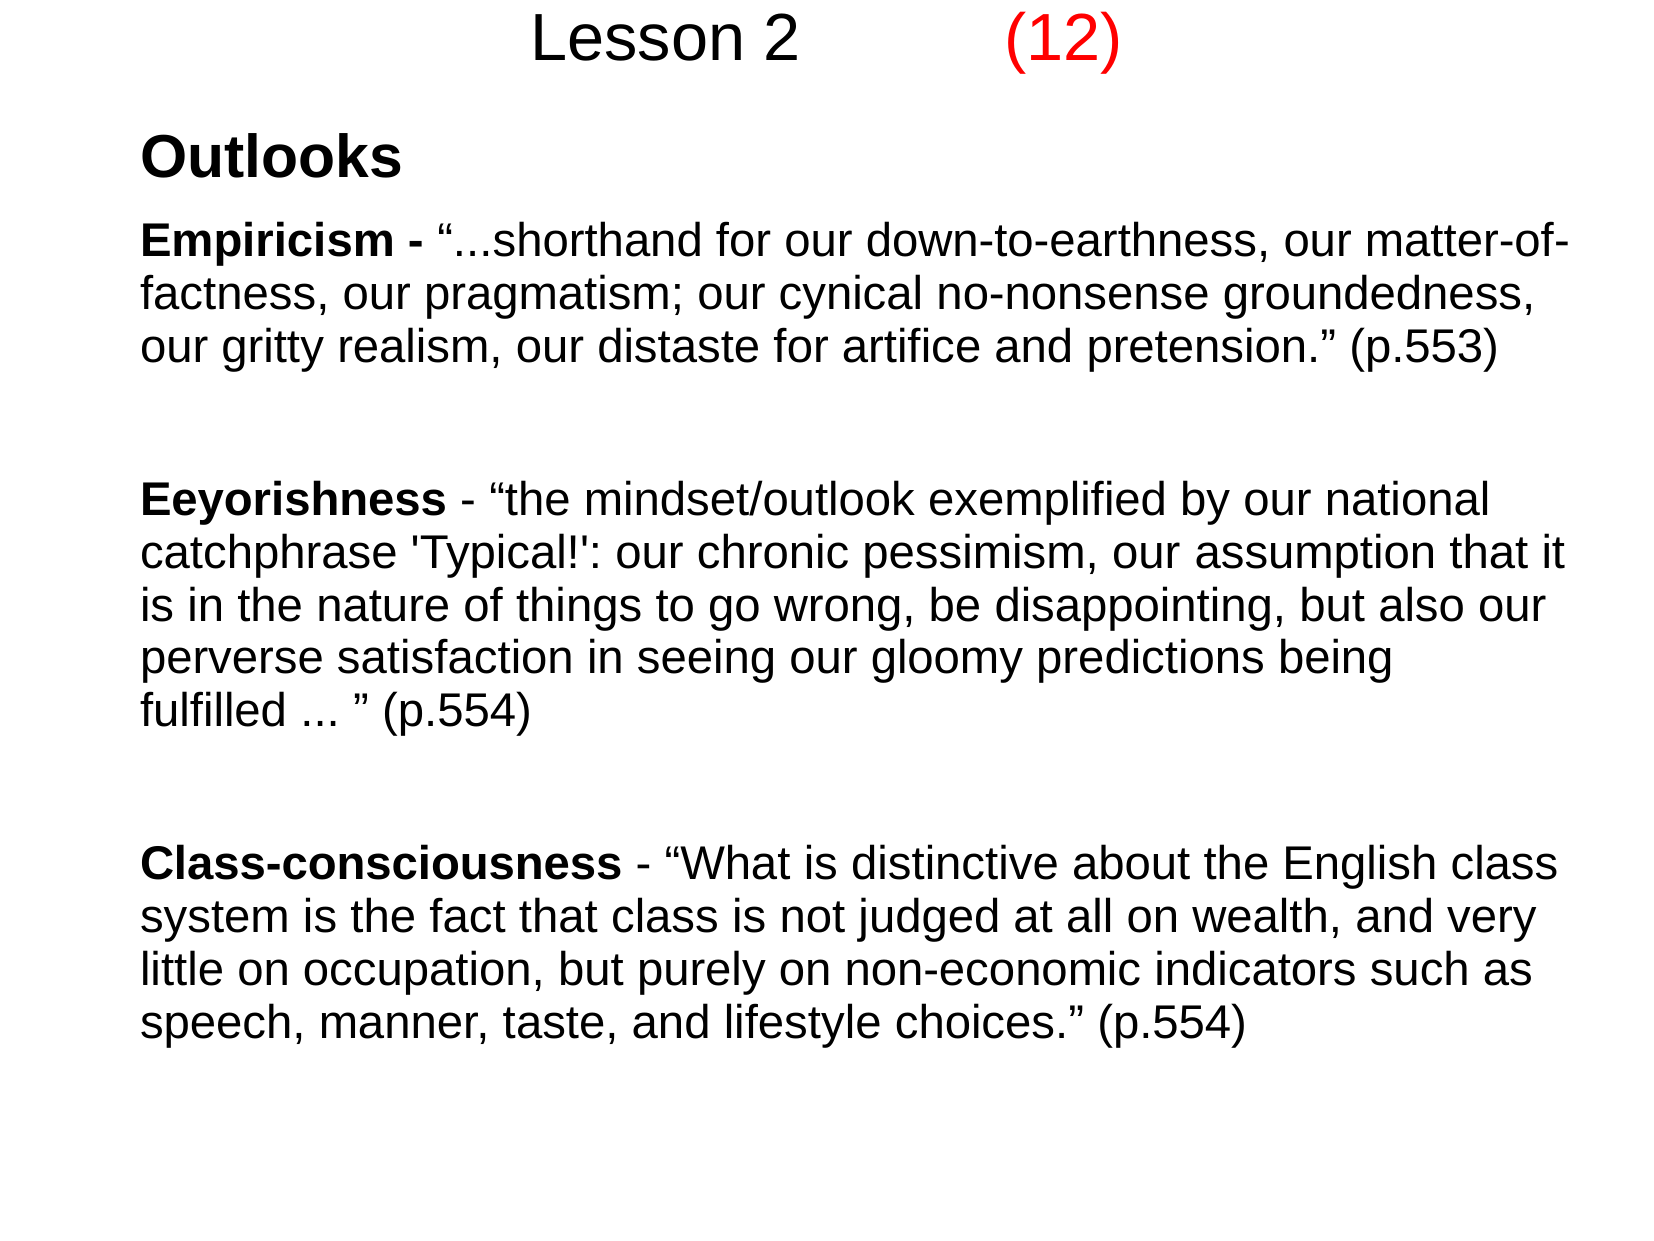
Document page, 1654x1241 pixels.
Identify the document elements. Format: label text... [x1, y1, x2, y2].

title Lesson 2 (12) [82, 0, 1571, 75]
list Outlooks Empiricism - “...shorthand for our down-to-earthness, our matter-of-factness, our pragmatism; our cynical no-nonsense groundedness, our gritty realism, our distaste for artifice and pretension.” (p.553) Eeyorishness - “the mindset/outlook exemplified by our national catchphrase 'Typical!': our chronic pessimism, our assumption that it is in the nature of things to go wrong, be disappointing, but also our perverse satisfaction in seeing our gloomy predictions being fulfilled ... ” (p.554) Class-consciousness - “What is distinctive about the English class system is the fact that class is not judged at all on wealth, and very little on occupation, but purely on non-economic indicators such as speech, manner, taste, and lifestyle choices.” (p.554) [82, 122, 1571, 1136]
